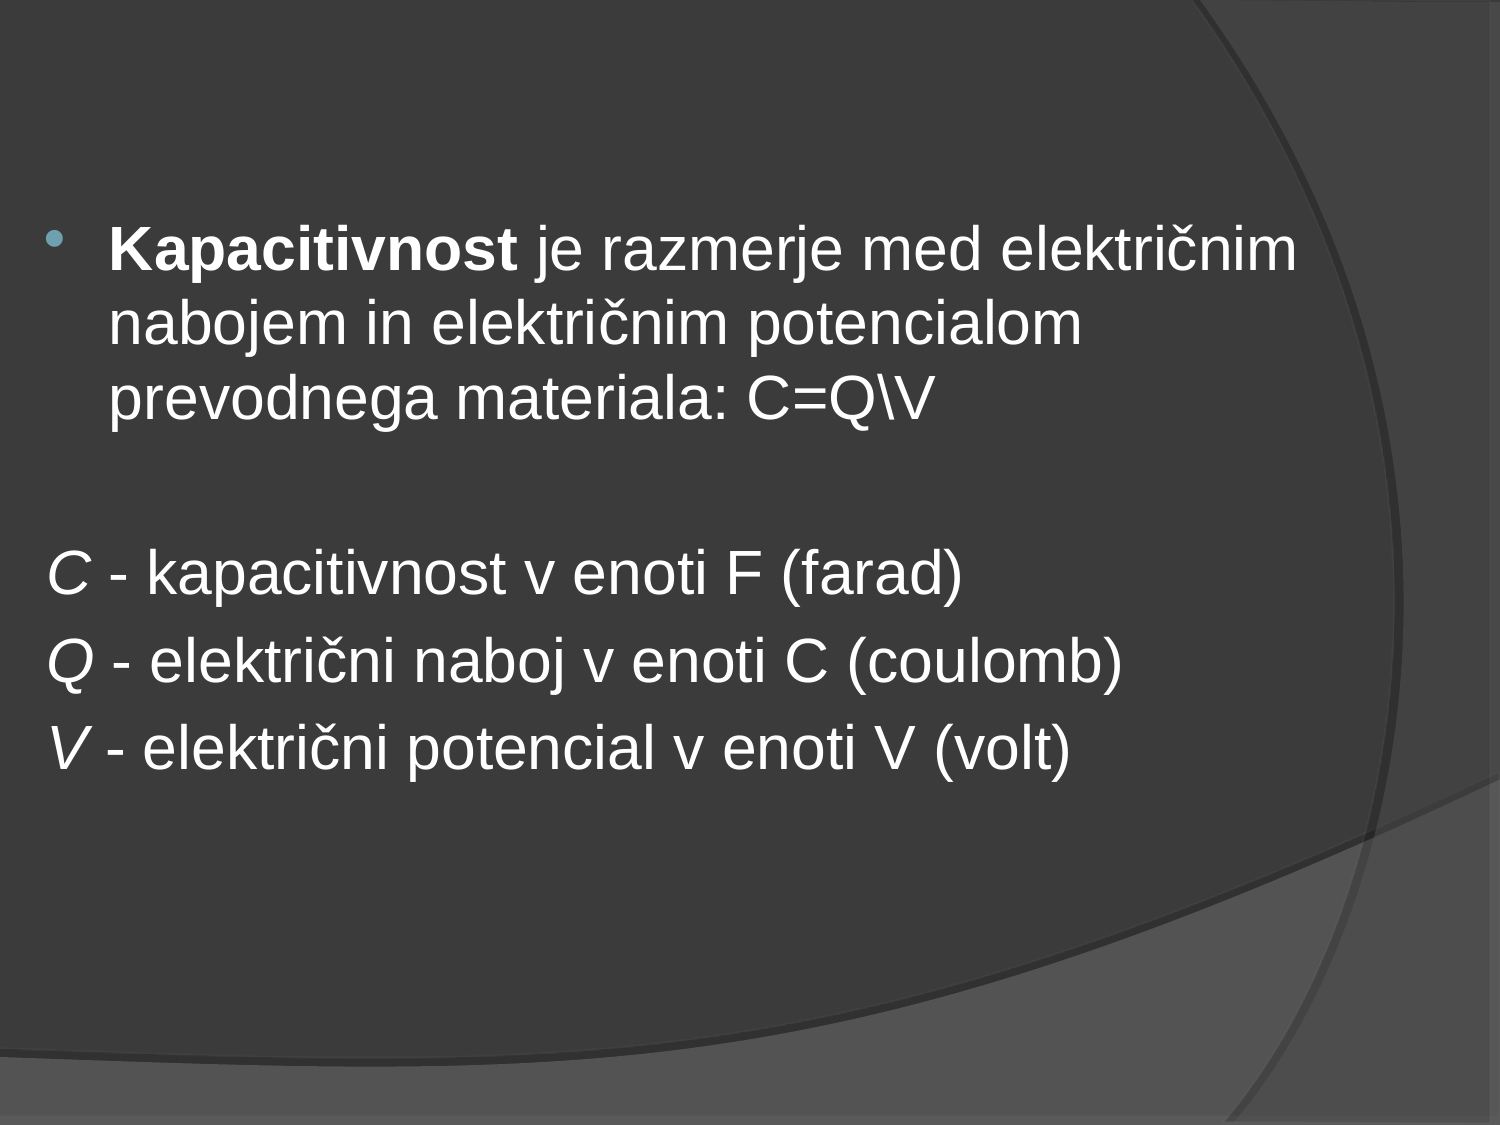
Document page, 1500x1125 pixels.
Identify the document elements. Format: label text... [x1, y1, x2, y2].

list Kapacitivnost je razmerje med električnim nabojem in električnim potencialom prevodnega materiala: C=Q\V C - kapacitivnost v enoti F (farad) Q - električni naboj v enoti C (coulomb) V - električni potencial v enoti V (volt) [24, 112, 1325, 1000]
